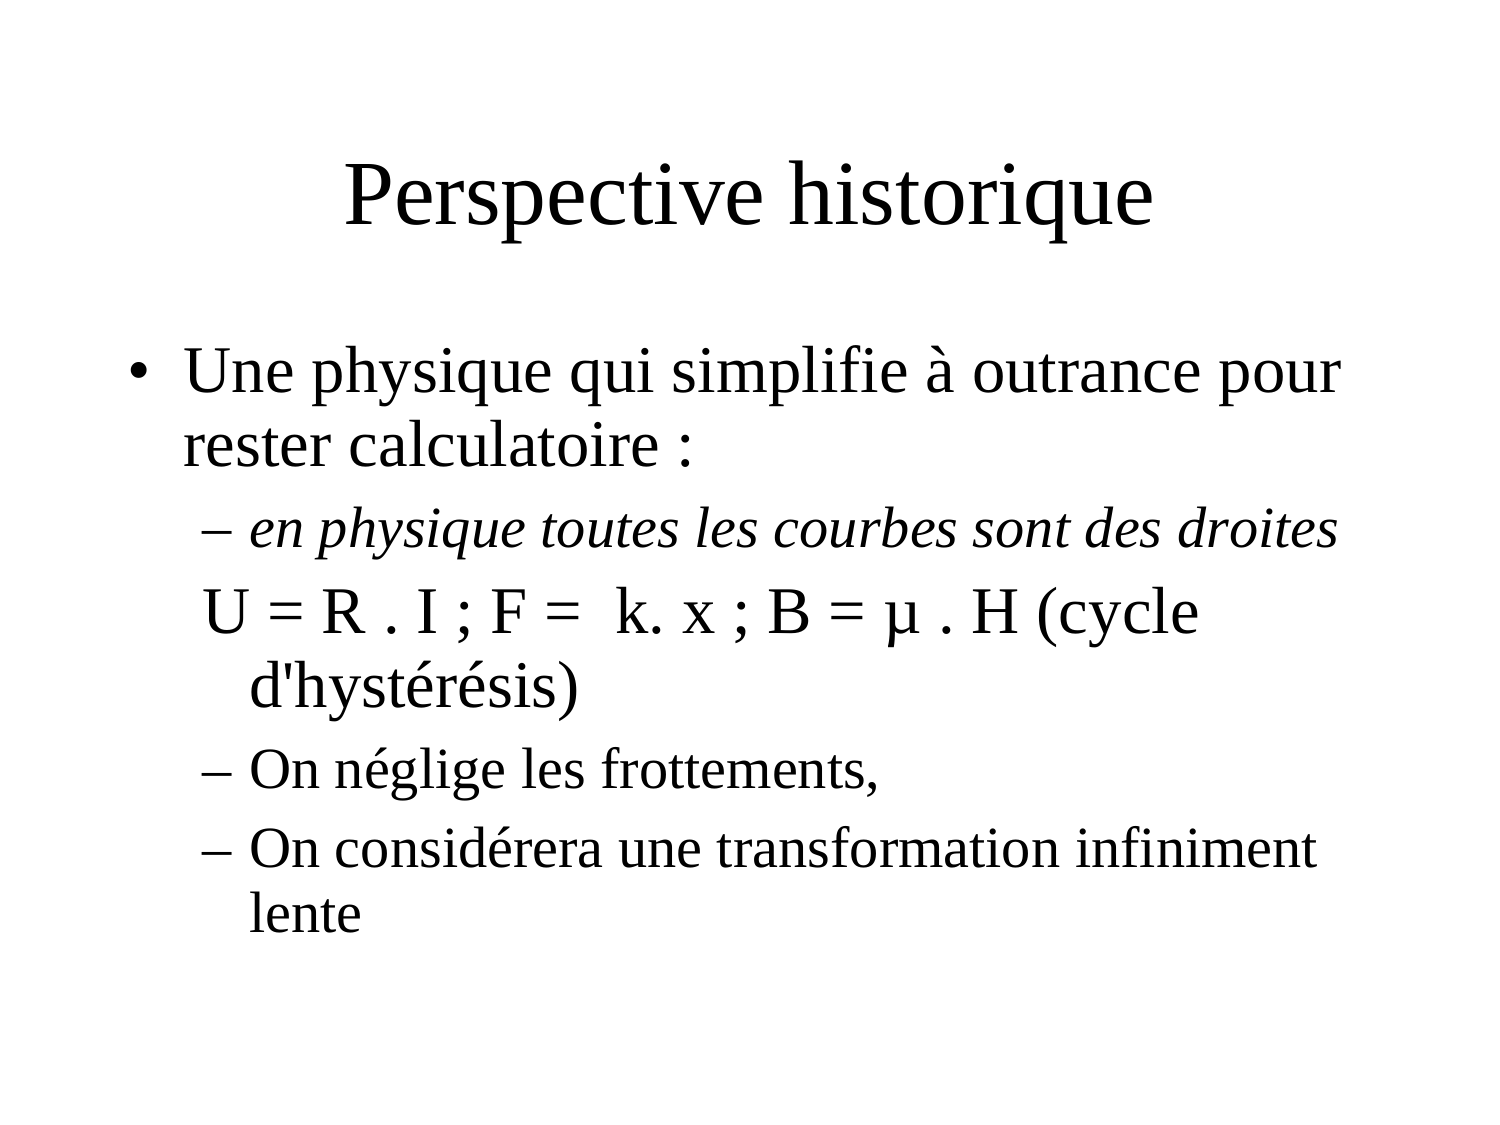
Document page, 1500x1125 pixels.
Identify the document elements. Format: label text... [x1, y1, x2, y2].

title Perspective historique [112, 99, 1388, 288]
list Une physique qui simplifie à outrance pour rester calculatoire : en physique toutes les courbes sont des droites U = R . I ; F = k. x ; B = µ . H (cycle d'hystérésis) On néglige les frottements, On considérera une transformation infiniment lente [112, 324, 1438, 1093]
